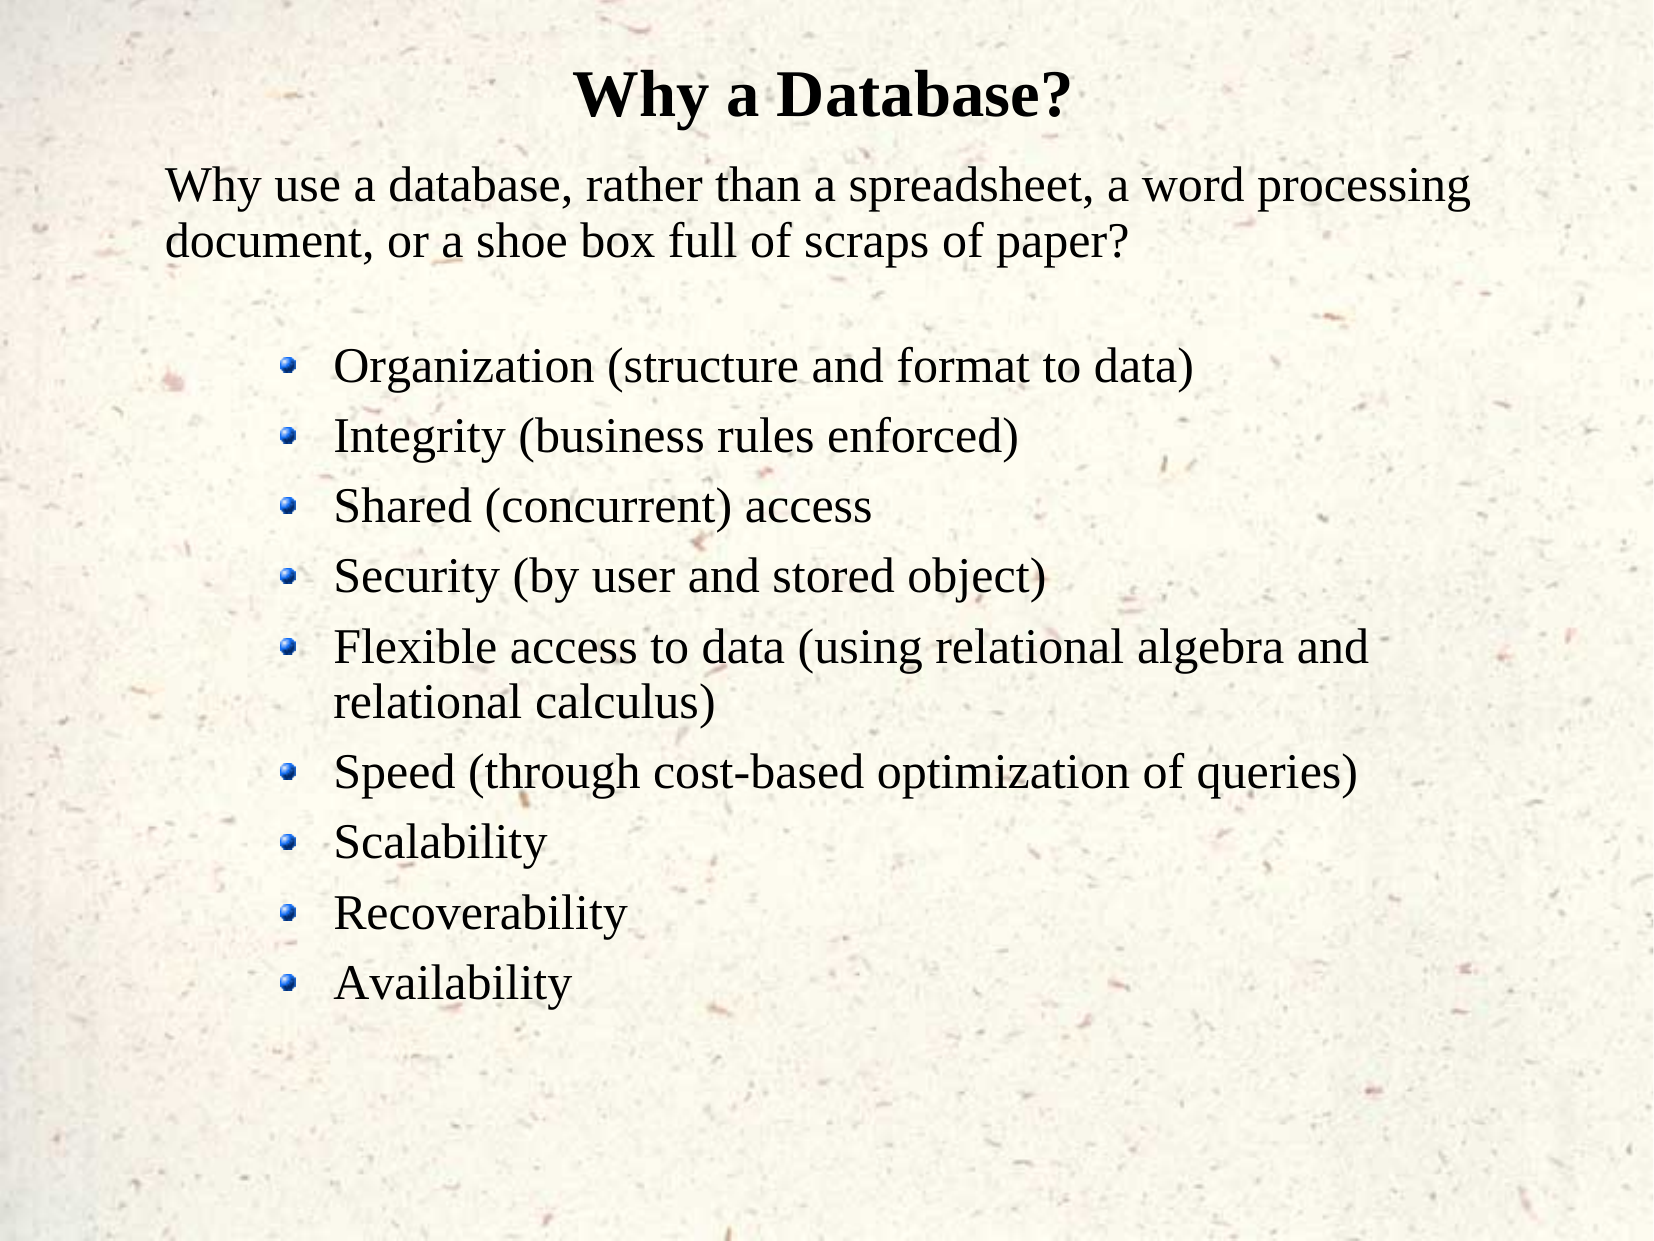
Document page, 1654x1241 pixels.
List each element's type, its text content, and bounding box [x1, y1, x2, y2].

picture [0, 0, 1654, 1241]
title Why a Database? [112, 37, 1535, 151]
list Organization (structure and format to data) Integrity (business rules enforced) Shared (concurrent) access Security (by user and stored object) Flexible access to data (using relational algebra and relational calculus) Speed (through cost-based optimization of queries) Scalability Recoverability Availability [262, 338, 1536, 1215]
text_box Why use a database, rather than a spreadsheet, a word processing document, or a shoe box full of scraps of paper? [150, 150, 1538, 338]
